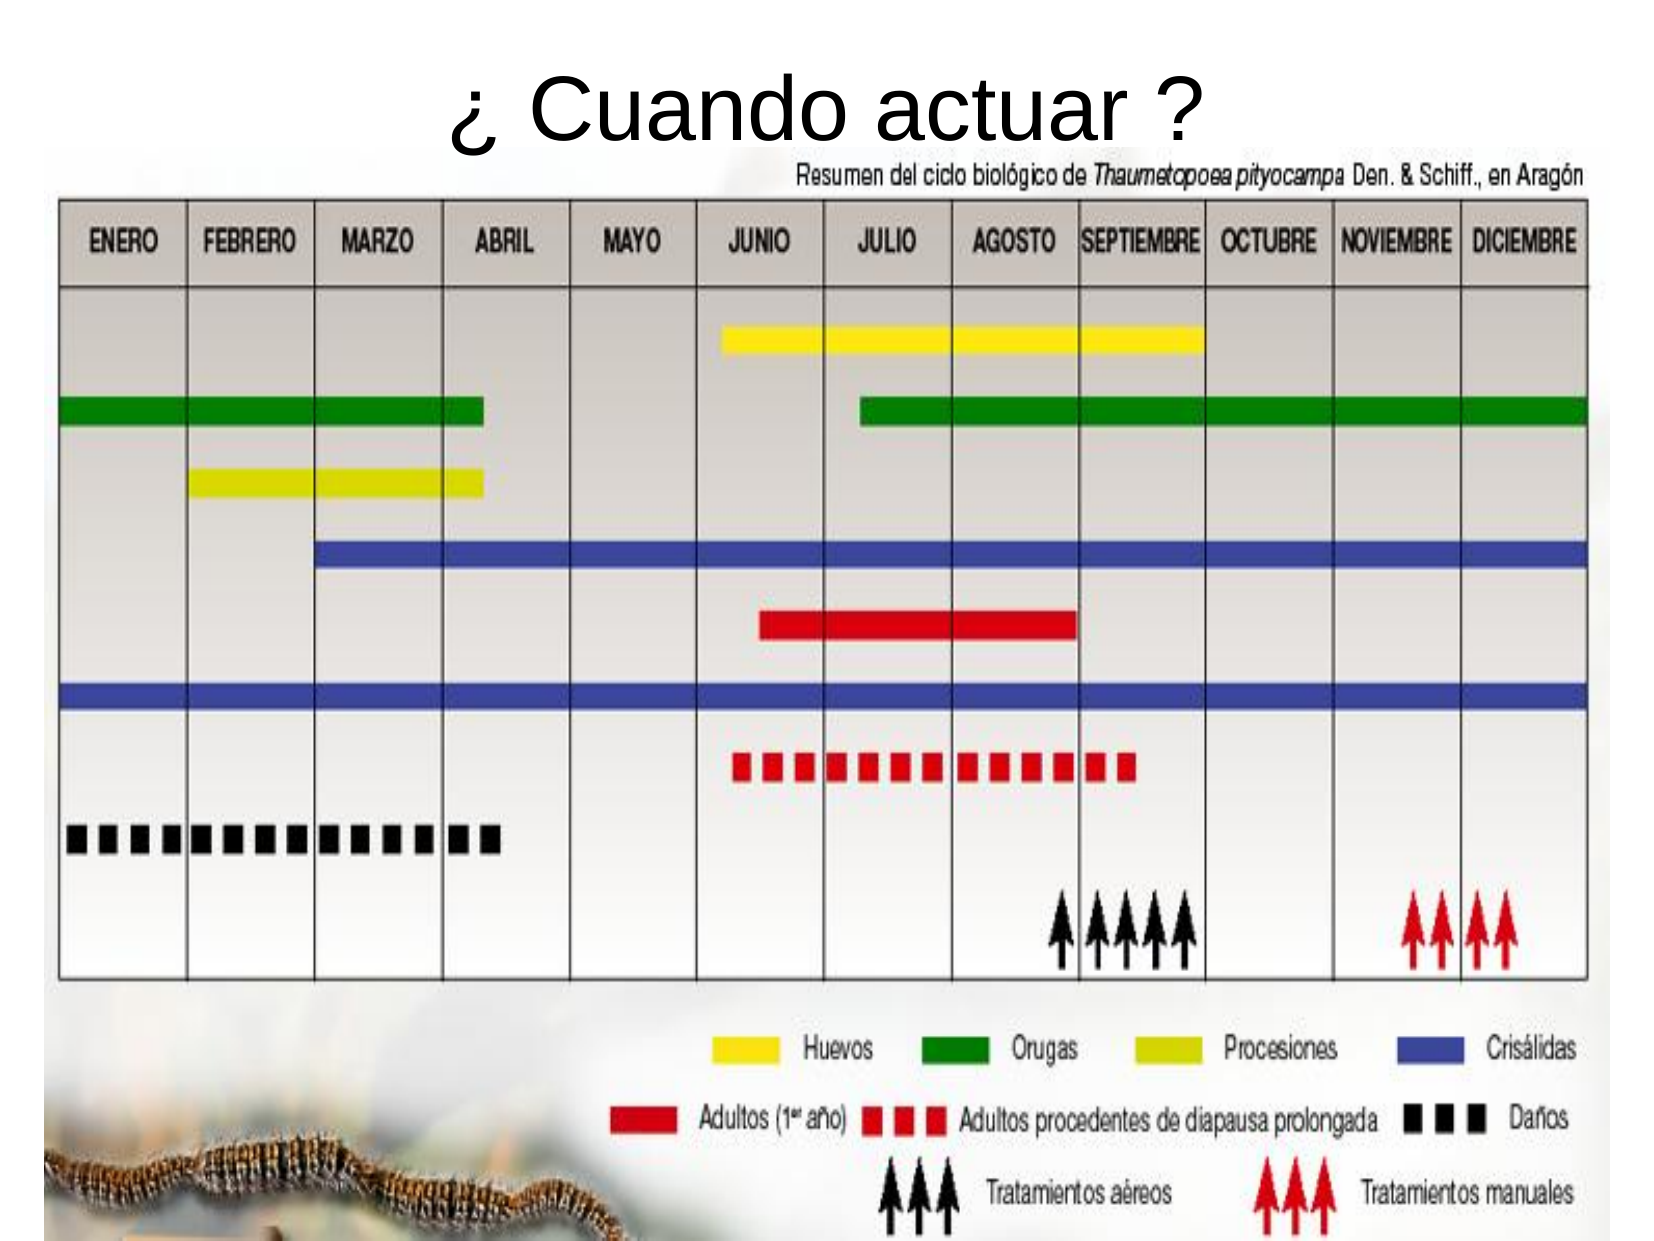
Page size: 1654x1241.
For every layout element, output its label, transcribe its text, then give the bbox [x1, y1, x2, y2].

title ¿ Cuando actuar ? [82, 4, 1571, 212]
picture [44, 147, 1610, 1241]
